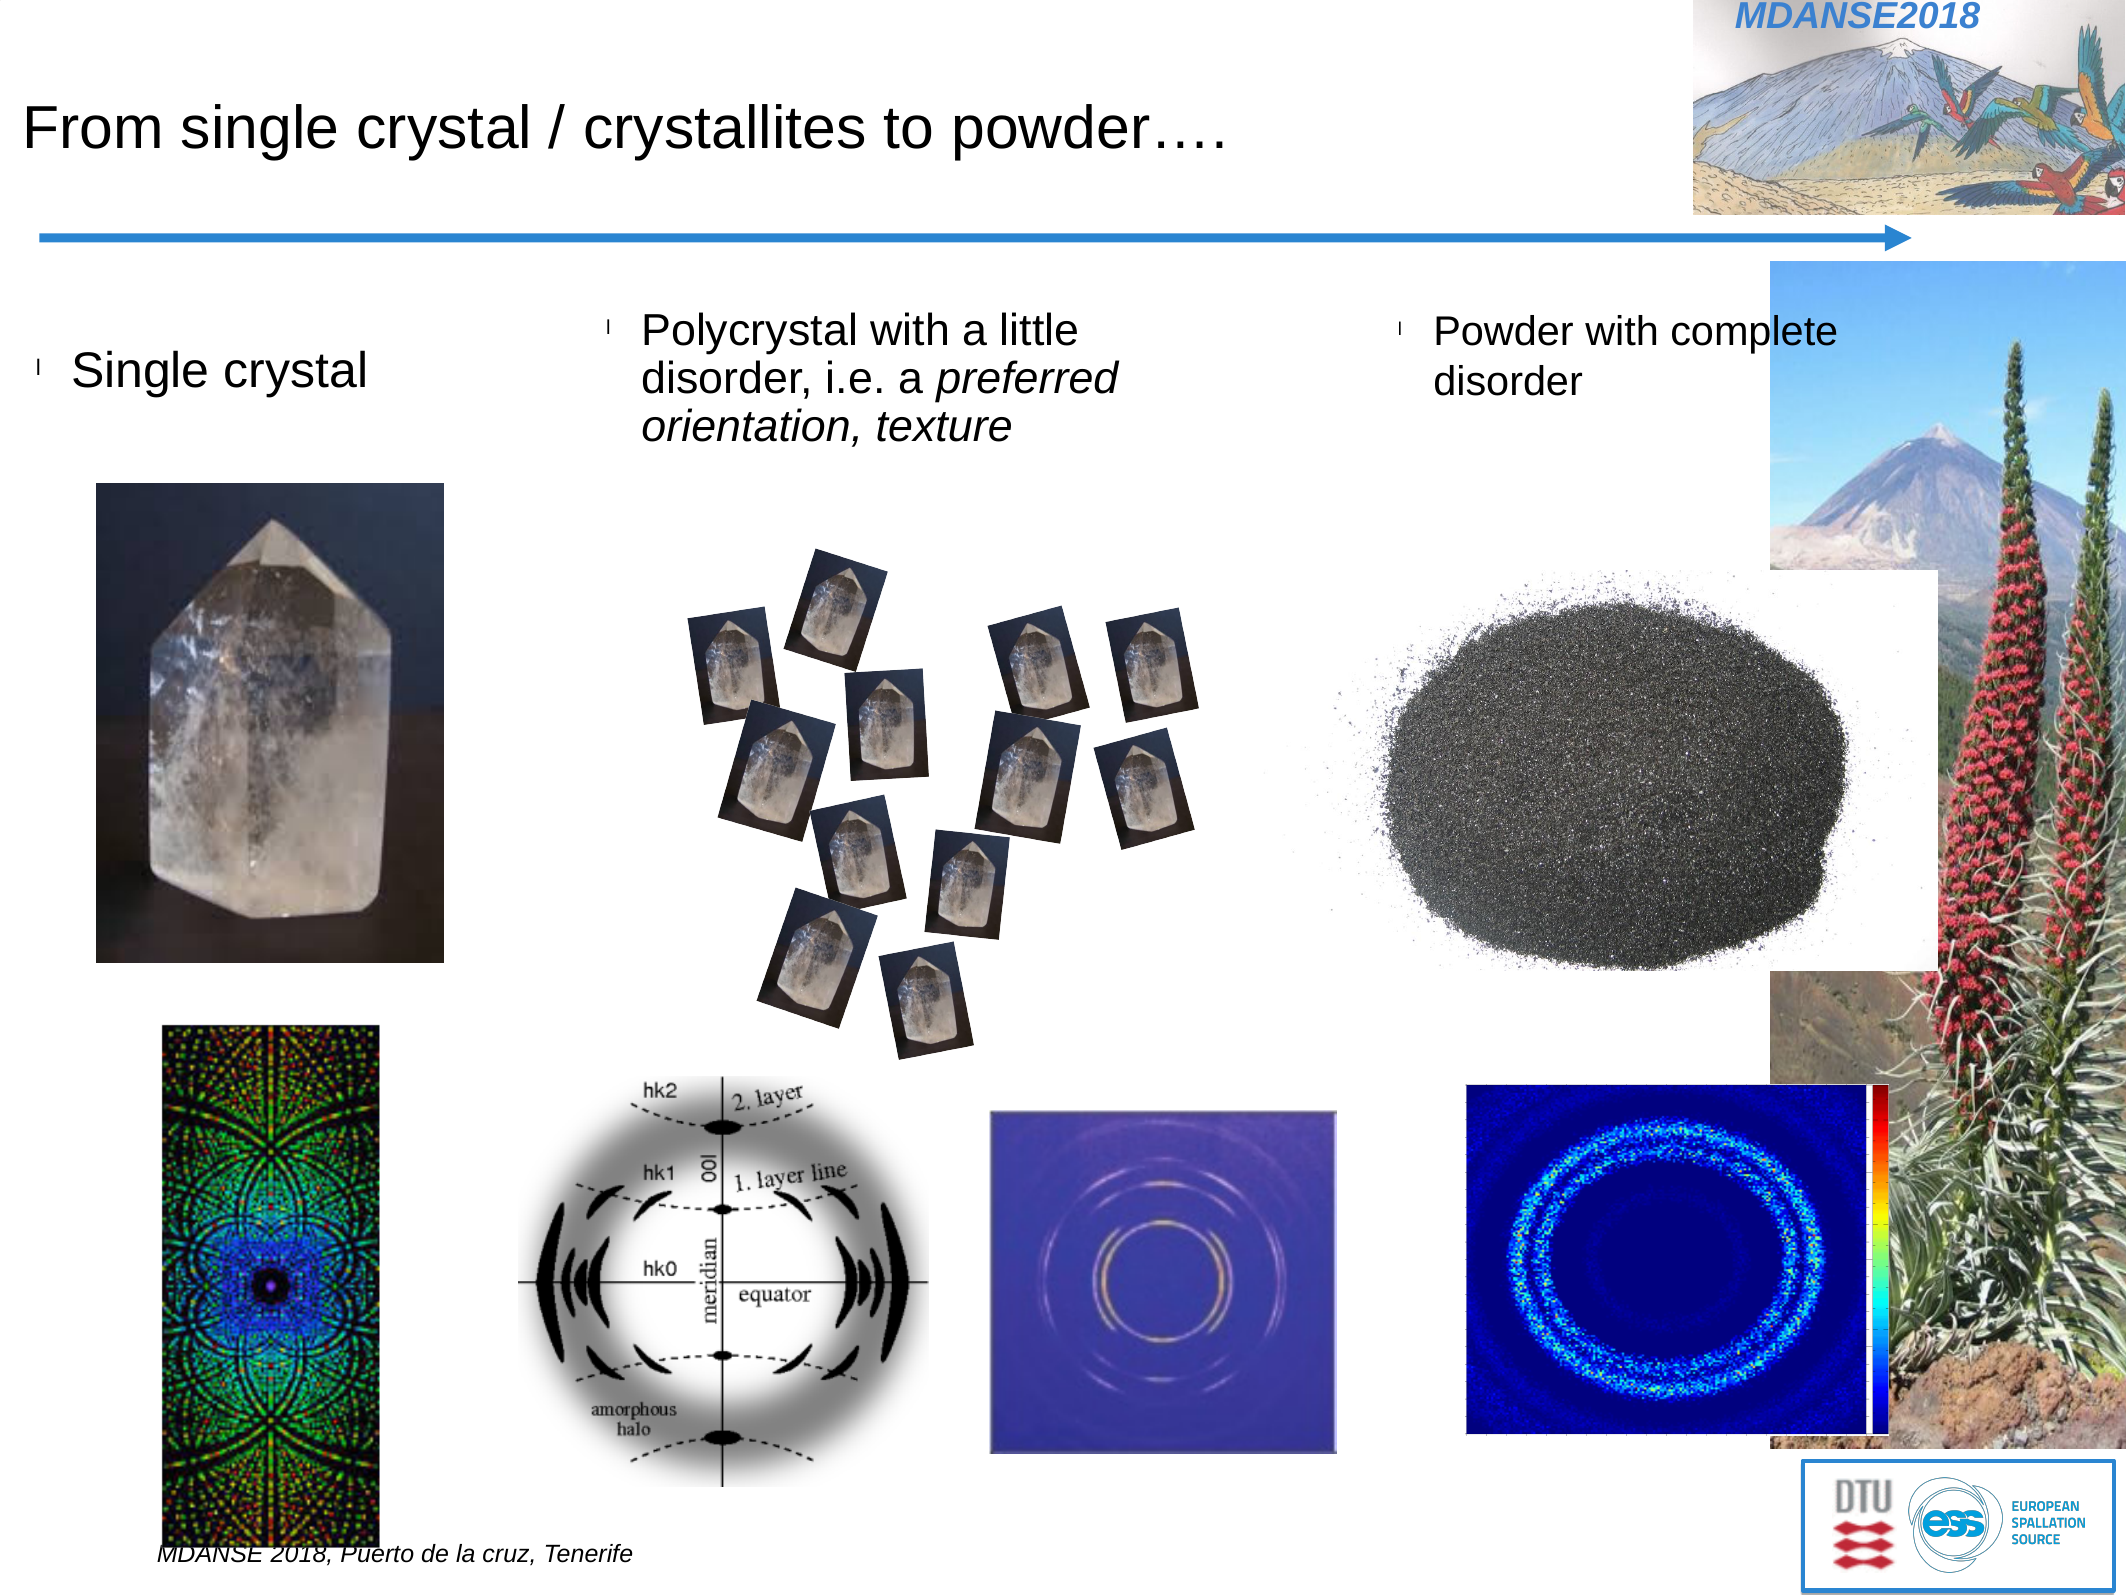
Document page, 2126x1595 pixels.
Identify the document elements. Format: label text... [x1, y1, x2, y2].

text_box Powder with complete disorder [1397, 276, 1856, 431]
picture [989, 1110, 1337, 1454]
picture [1105, 607, 1199, 724]
text_box Polycrystal with a little disorder, i.e. a preferred orientation, texture [606, 267, 1251, 491]
picture [924, 829, 1010, 940]
picture [1908, 1477, 2085, 1573]
picture [518, 1076, 929, 1487]
picture [1226, 261, 2126, 1449]
picture [1832, 1477, 1897, 1573]
picture [878, 941, 974, 1060]
picture [974, 605, 1090, 844]
picture [1693, 0, 2125, 215]
text_box Single crystal [35, 313, 460, 422]
picture [96, 483, 444, 964]
picture [1093, 727, 1195, 850]
picture [783, 549, 929, 781]
picture [687, 606, 907, 1029]
picture [161, 1024, 380, 1548]
text_box From single crystal / crystallites to powder…. [22, 40, 1406, 209]
